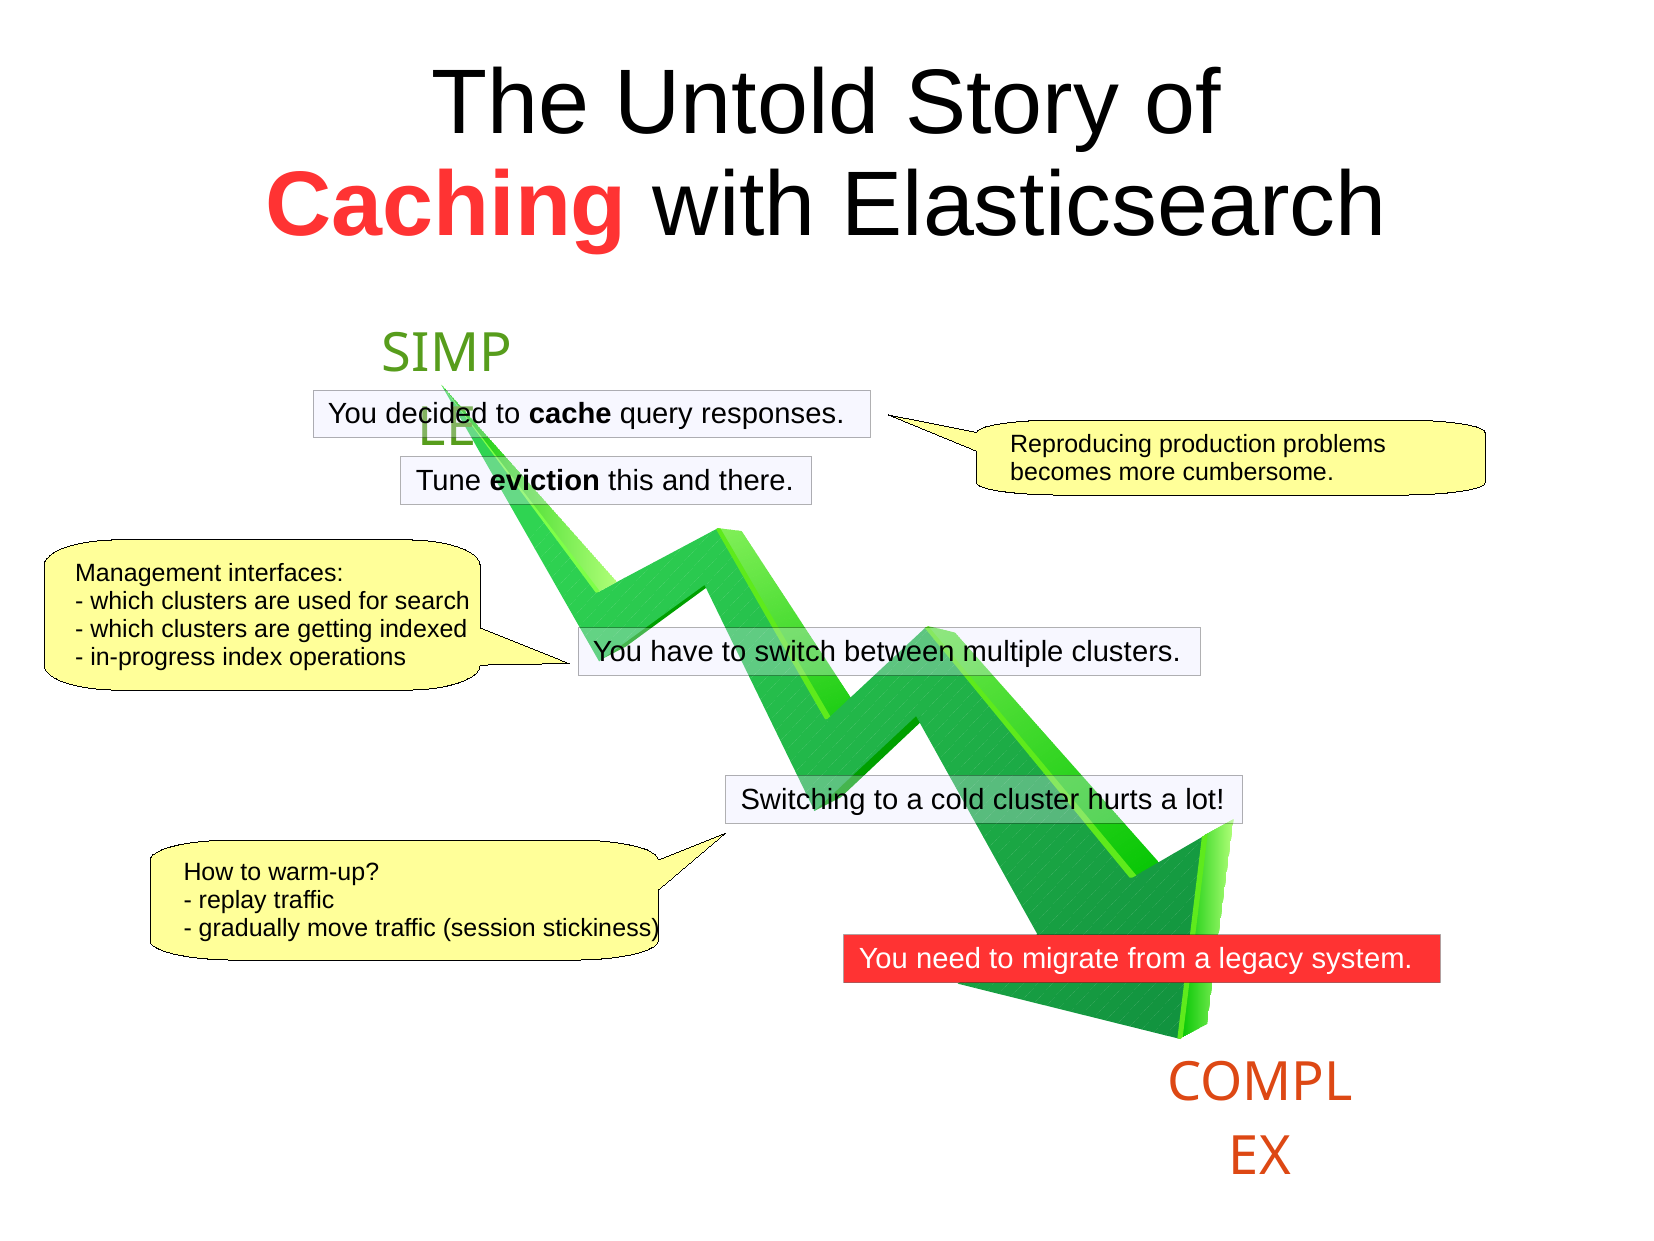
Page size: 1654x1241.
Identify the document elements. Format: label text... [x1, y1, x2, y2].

text_box Switching to a cold cluster hurts a lot! [725, 775, 1243, 824]
text_box SIMPLE [354, 305, 541, 390]
text_box How to warm-up? - replay traffic - gradually move traffic (session stickiness) [150, 833, 726, 961]
text_box COMPLEX [1140, 1035, 1381, 1129]
text_box You need to migrate from a legacy system. [843, 934, 1441, 983]
text_box Management interfaces: - which clusters are used for search - which clusters are getting indexed - in-progress index operations [44, 539, 570, 691]
picture [420, 357, 1249, 1062]
title The Untold Story of Caching with Elasticsearch [82, 49, 1571, 257]
text_box You decided to cache query responses. [313, 390, 871, 438]
text_box Tune eviction this and there. [400, 456, 812, 505]
text_box Reproducing production problems becomes more cumbersome. [888, 414, 1486, 496]
text_box You have to switch between multiple clusters. [578, 627, 1201, 676]
